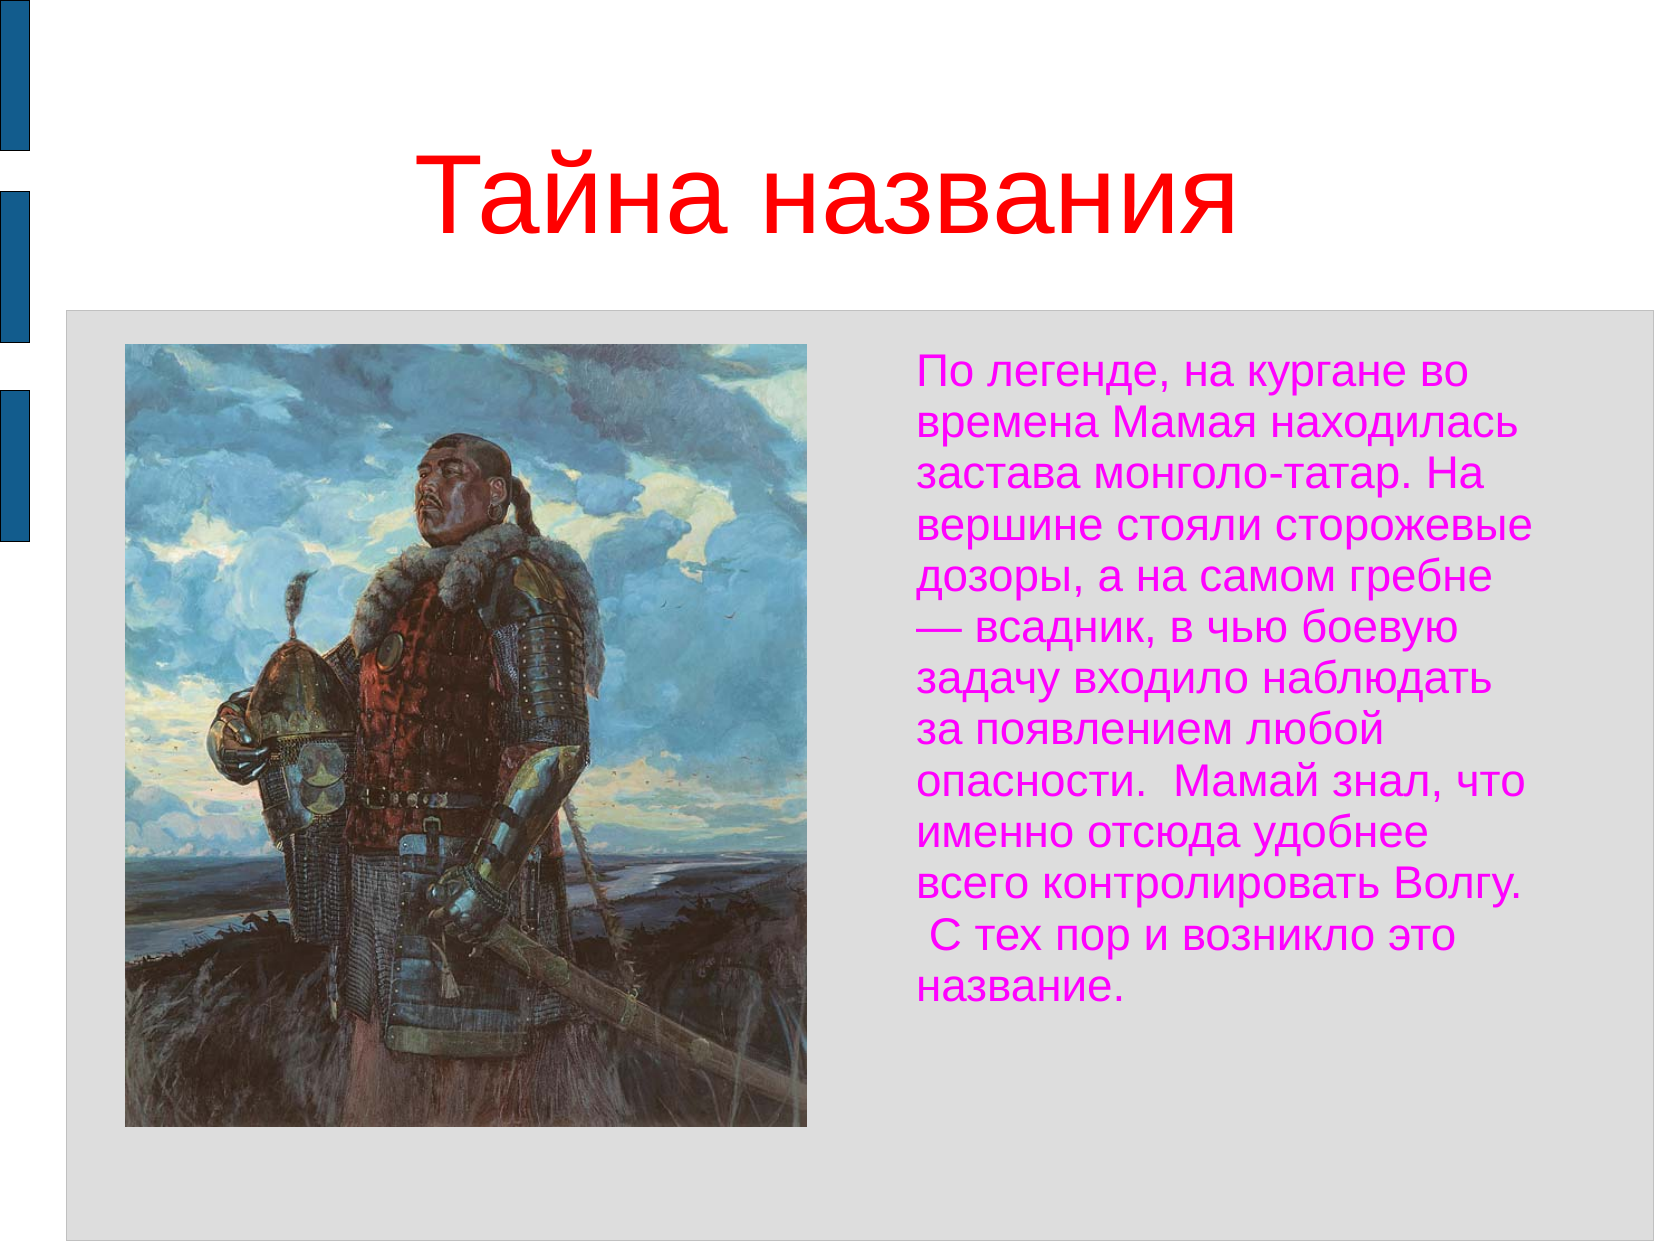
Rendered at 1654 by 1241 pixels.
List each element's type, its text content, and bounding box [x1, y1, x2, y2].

picture [125, 344, 807, 1127]
list По легенде, на кургане во времена Мамая находилась застава монголо-татар. На вершине стояли сторожевые дозоры, а на самом гребне — всадник, в чью боевую задачу входило наблюдать за появлением любой опасности. Мамай знал, что именно отсюда удобнее всего контролировать Волгу. С тех пор и возникло это название. [845, 344, 1535, 1127]
title Тайна названия [121, 91, 1534, 299]
